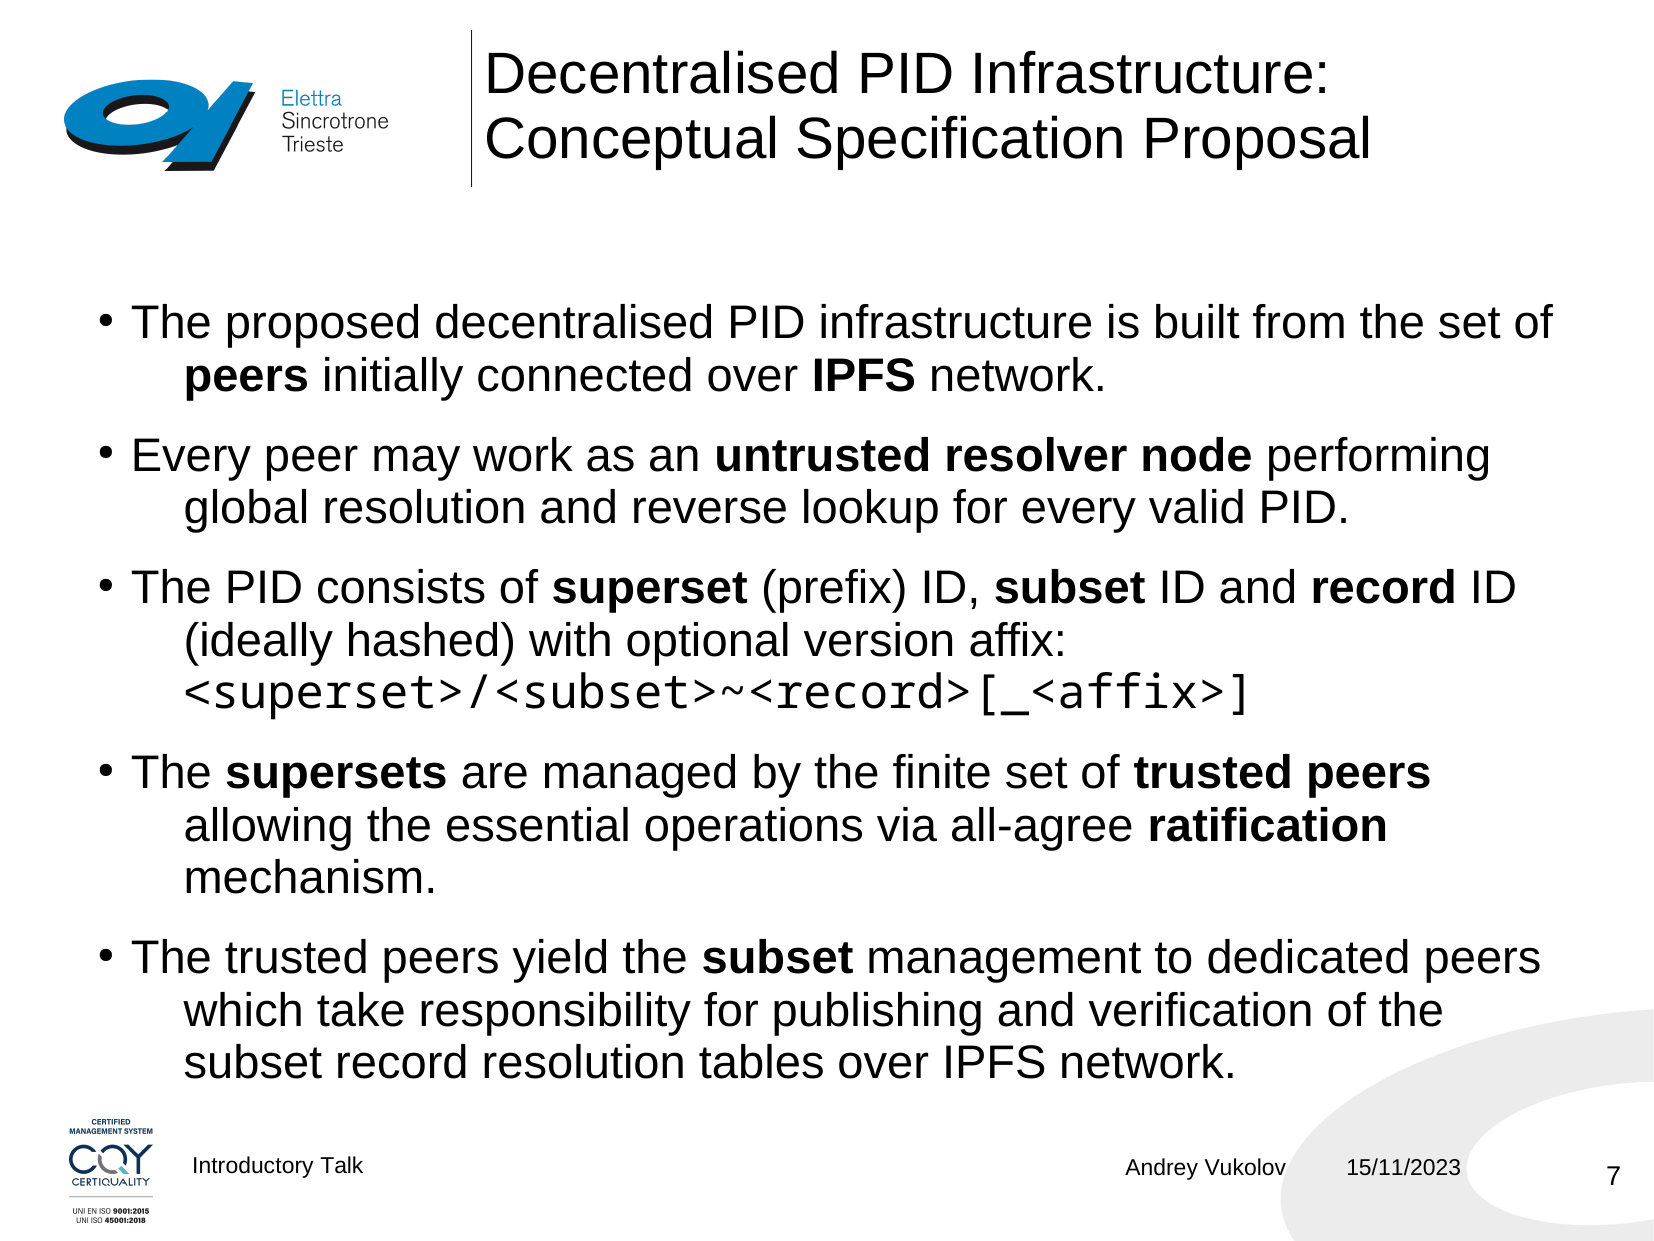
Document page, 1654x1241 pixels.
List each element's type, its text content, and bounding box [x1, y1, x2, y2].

picture [0, 6, 1654, 1241]
text_box <номер> [1606, 1161, 1654, 1199]
list The proposed decentralised PID infrastructure is built from the set of peers initially connected over IPFS network. Every peer may work as an untrusted resolver node performing global resolution and reverse lookup for every valid PID. The PID consists of superset (prefix) ID, subset ID and record ID (ideally hashed) with optional version affix: <superset>/<subset>~<record>[_<affix>] The supersets are managed by the finite set of trusted peers allowing the essential operations via all-agree ratification mechanism. The trusted peers yield the subset management to dedicated peers which take responsibility for publishing and verification of the subset record resolution tables over IPFS network. [82, 289, 1572, 1108]
title Decentralised PID Infrastructure: Conceptual Specification Proposal [484, 29, 1583, 184]
